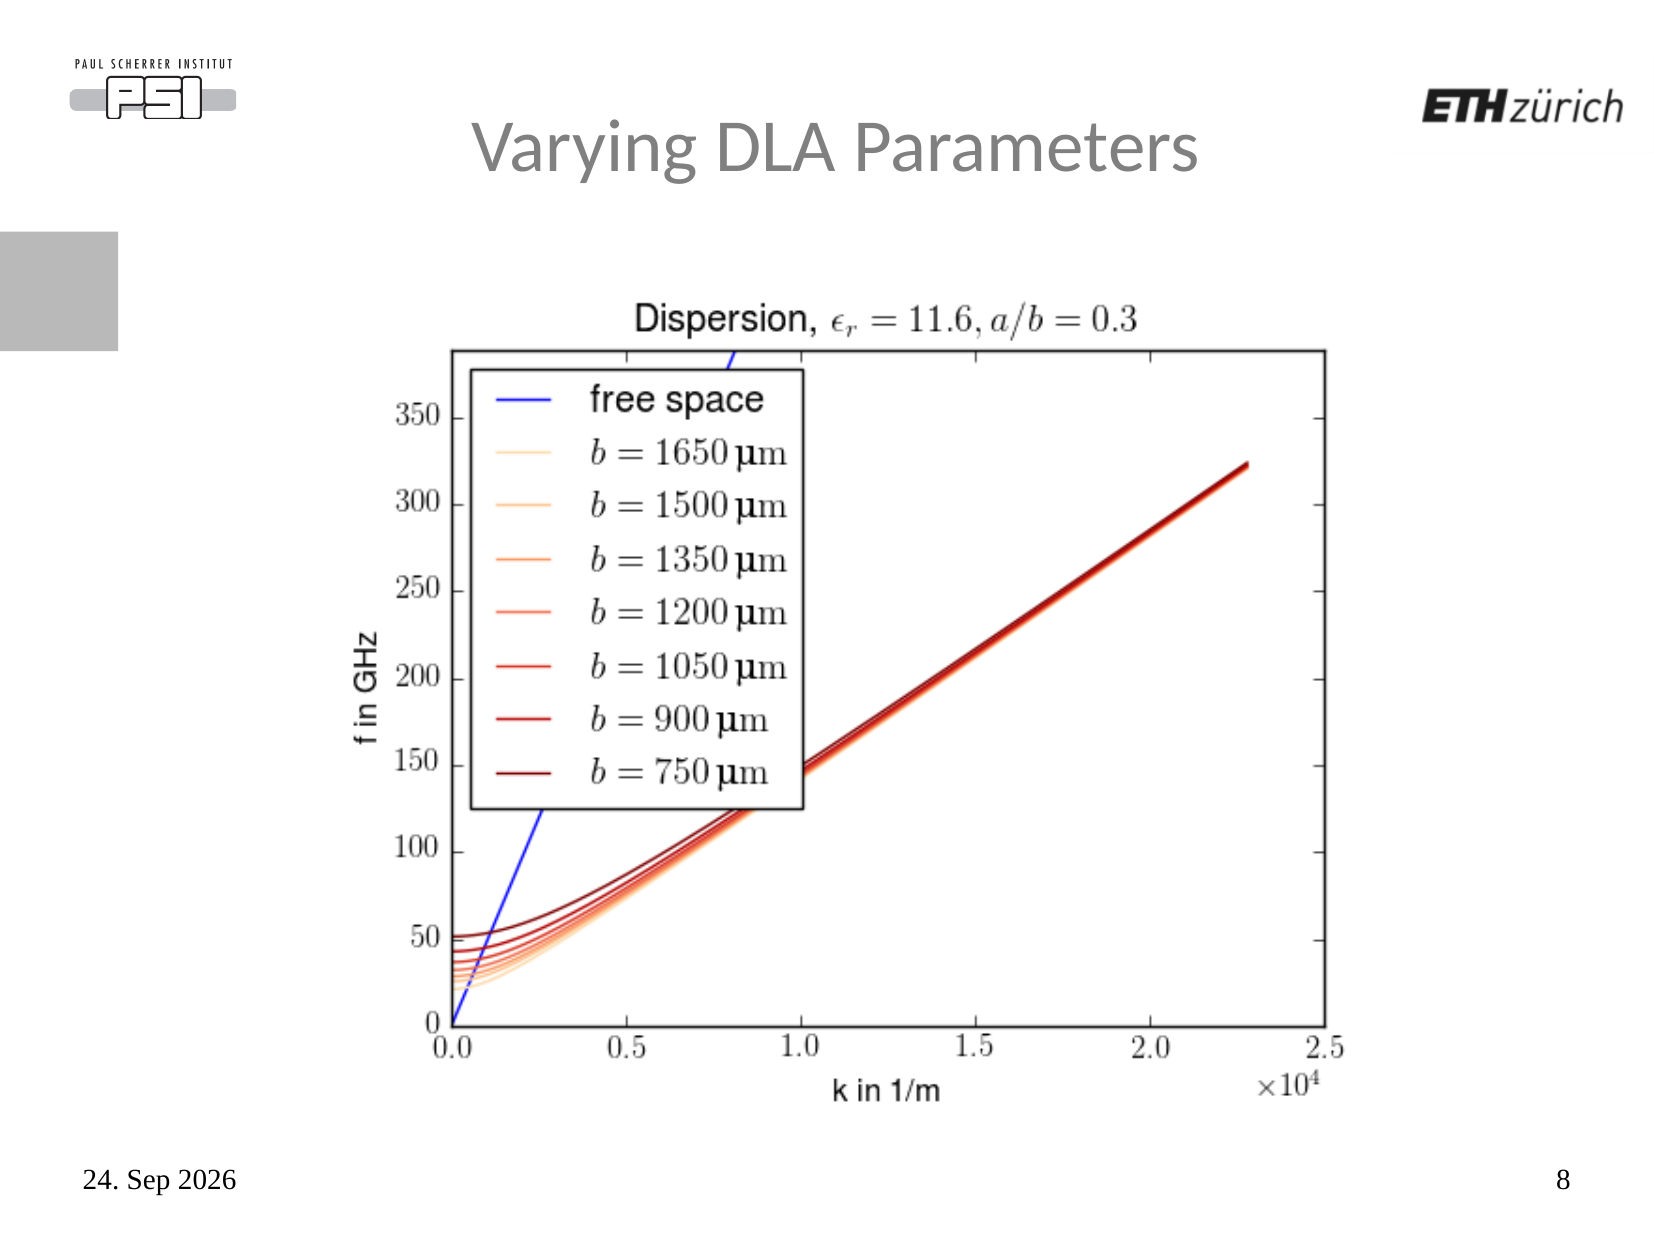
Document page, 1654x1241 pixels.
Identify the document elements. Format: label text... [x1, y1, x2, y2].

picture [1406, 59, 1654, 154]
picture [311, 266, 1437, 1111]
title Varying DLA Parameters [265, 49, 1406, 257]
